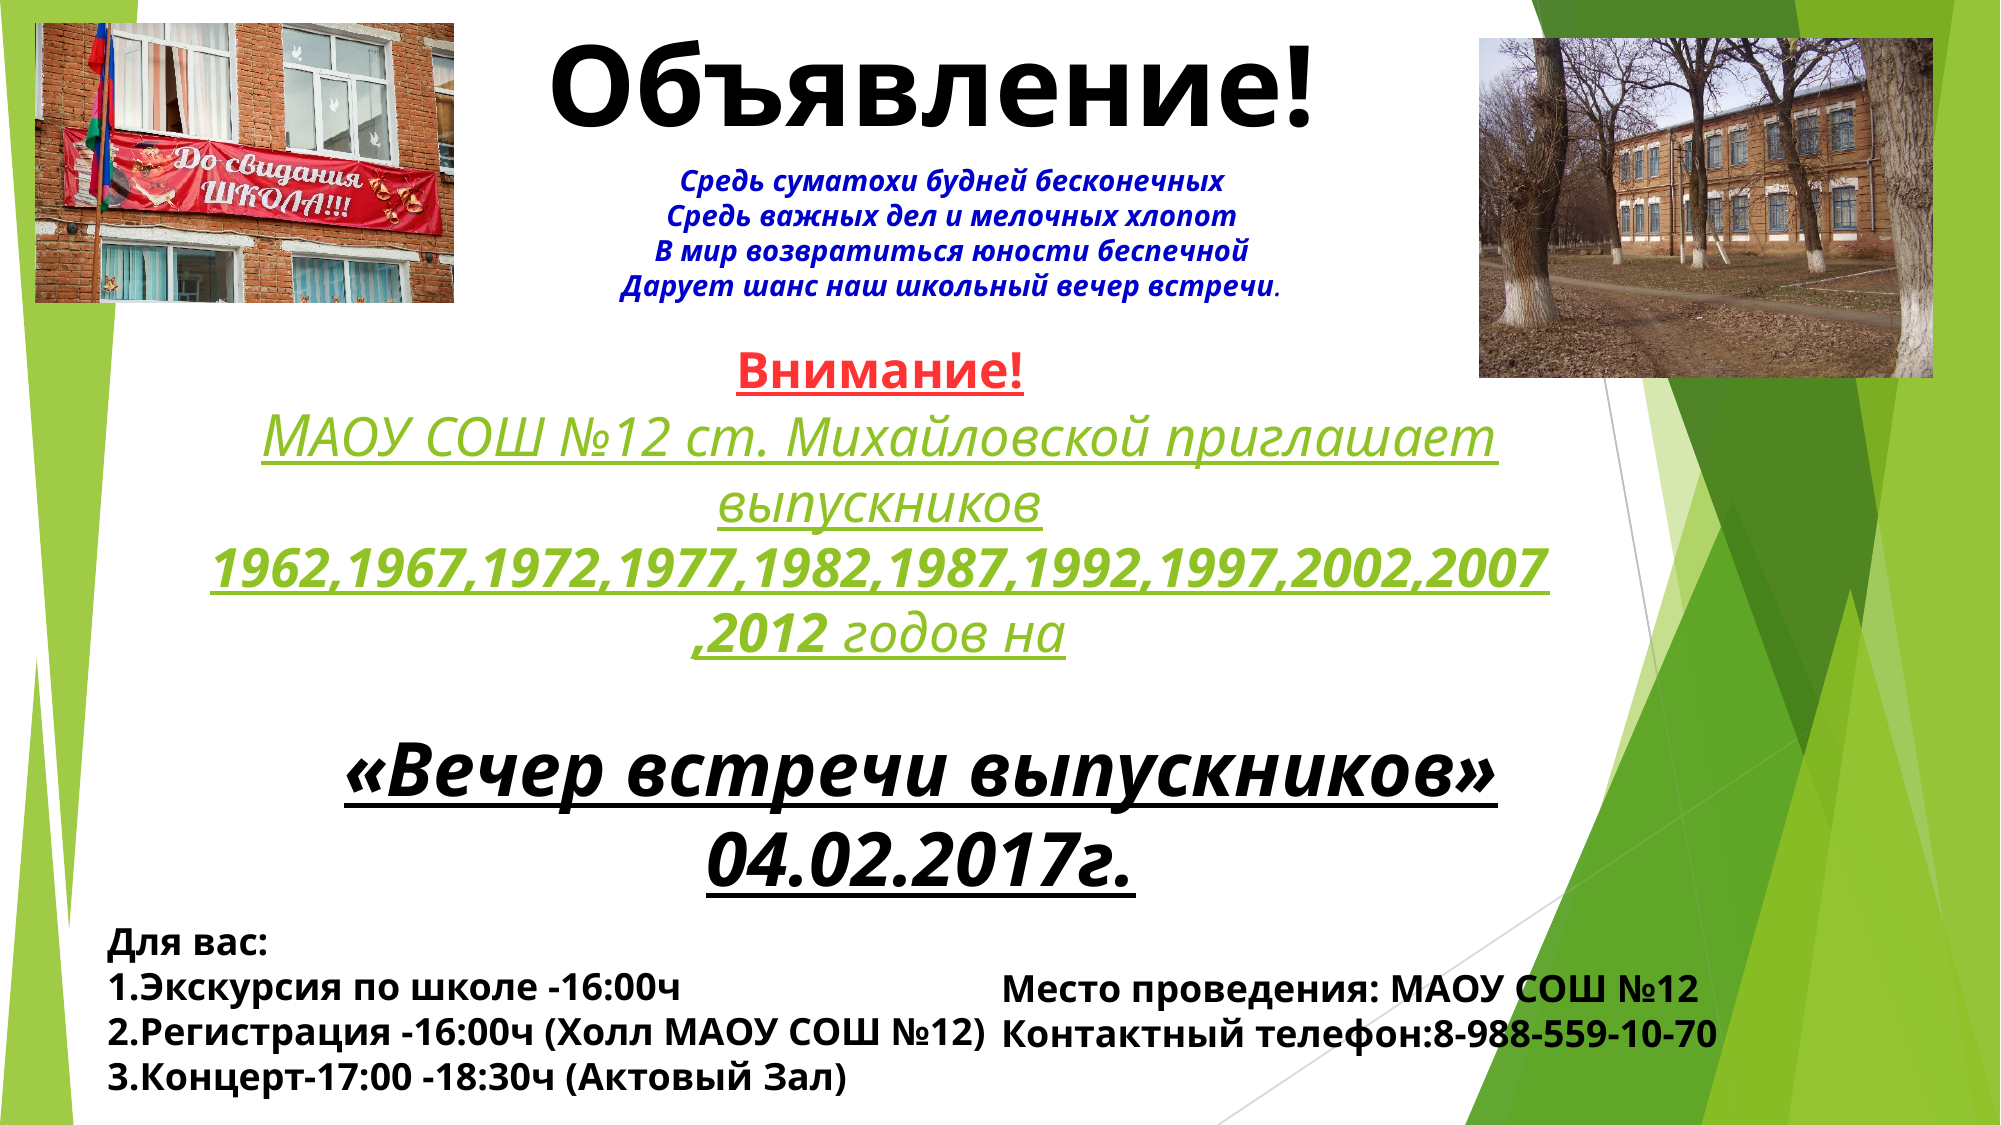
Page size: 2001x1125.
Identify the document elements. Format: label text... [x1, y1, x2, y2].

subtitle Внимание! МАОУ СОШ №12 ст. Михайловской приглашает выпускников 1962,1967,1972,1977,1982,1987,1992,1997,2002,2007,2012 годов на [188, 330, 1571, 556]
title Средь суматохи будней бесконечных Средь важных дел и мелочных хлопот В мир возвратиться юности беспечной Дарует шанс наш школьный вечер встречи. [481, 64, 1423, 330]
picture [35, 23, 454, 303]
text_box Место проведения: МАОУ СОШ №12 Контактный телефон:8-988-559-10-70 [986, 958, 1796, 1063]
picture [1479, 38, 1933, 378]
text_box Для вас: 1.Экскурсия по школе -16:00ч 2.Регистрация -16:00ч (Холл МАОУ СОШ №12) 3.Концерт-17:00 -18:30ч (Актовый Зал) [92, 910, 1087, 1106]
text_box Объявление! [238, 6, 1332, 157]
text_box «Вечер встречи выпускников» 04.02.2017г. [249, 714, 1594, 910]
